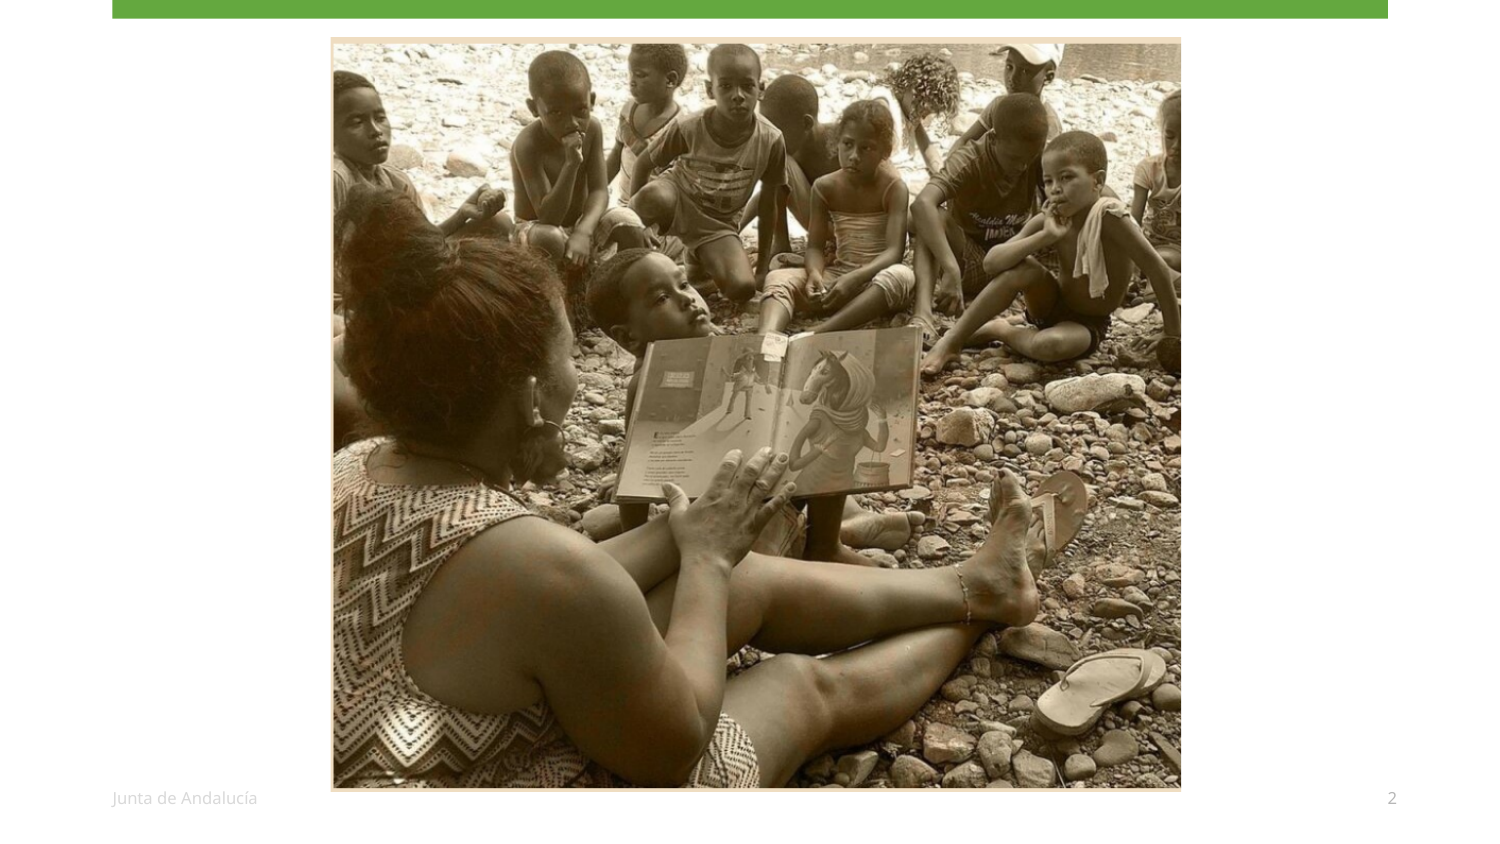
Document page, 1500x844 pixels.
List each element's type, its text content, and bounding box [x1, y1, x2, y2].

slide_number <número> [1387, 787, 1478, 844]
picture [330, 37, 1182, 792]
text_box [112, 0, 1388, 19]
